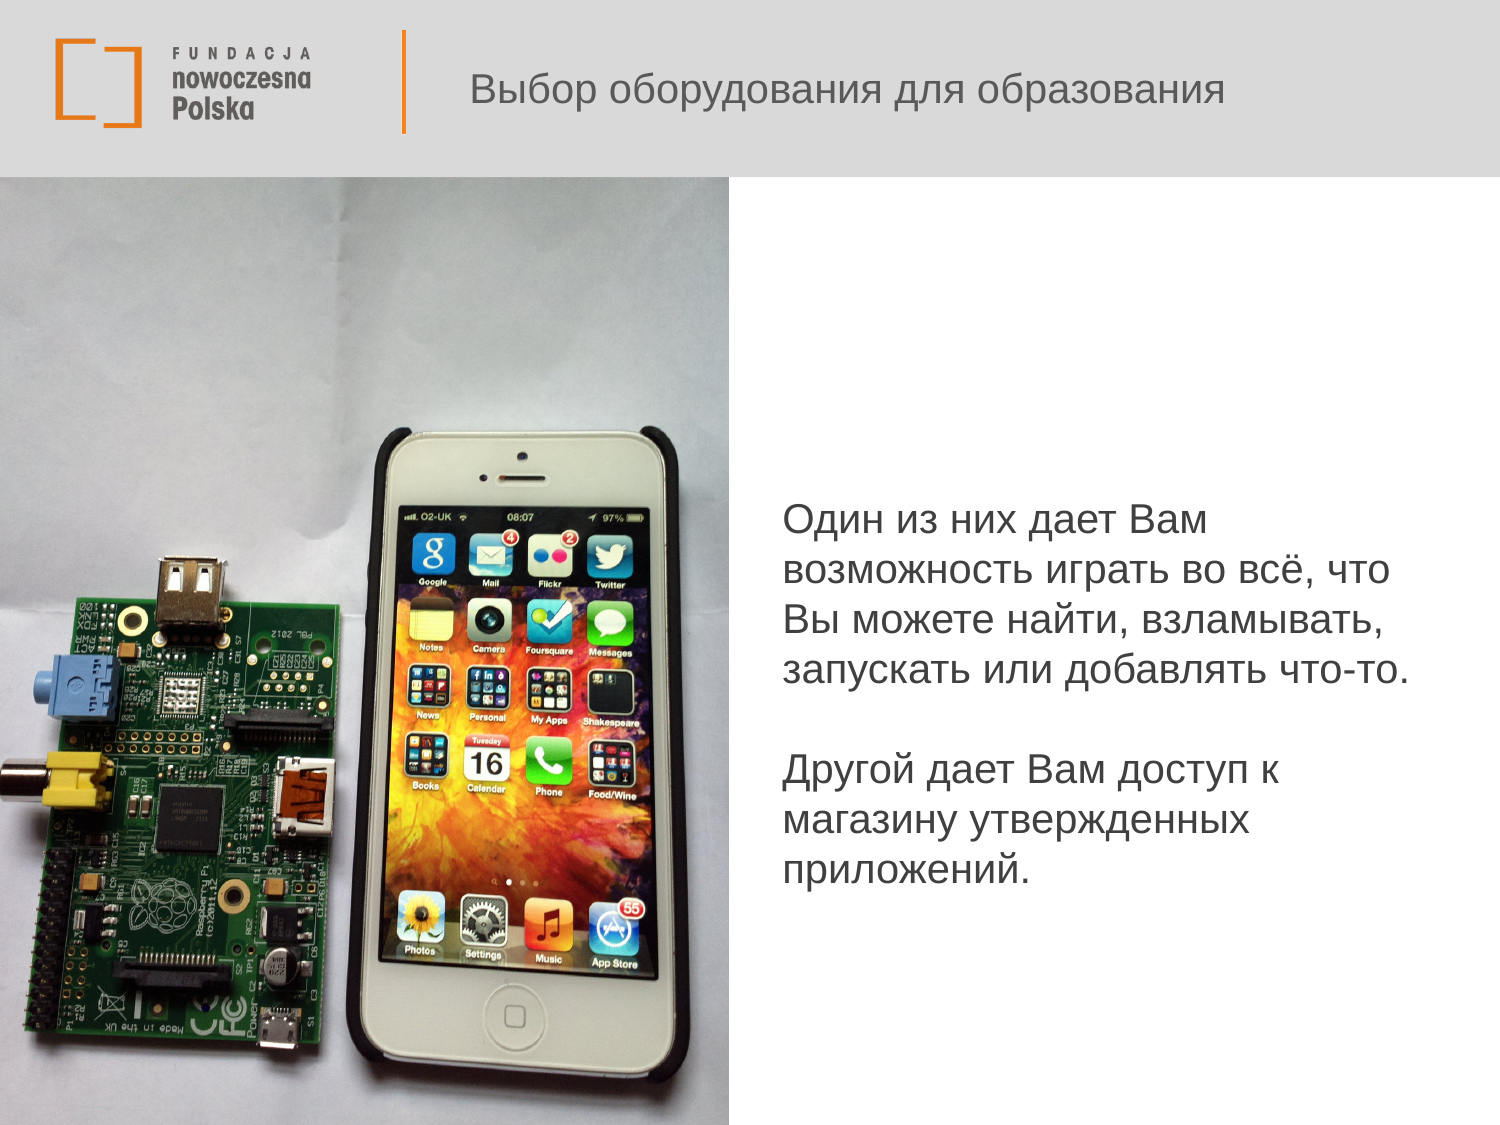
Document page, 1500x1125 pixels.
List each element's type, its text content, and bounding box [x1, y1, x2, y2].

text_box [0, 0, 1500, 178]
text_box Выбор оборудования для образования [454, 54, 1371, 120]
picture [395, 30, 422, 145]
text_box Один из них дает Вам возможность играть во всё, что Вы можете найти, взламывать, запускать или добавлять что-то. Другой дает Вам доступ к магазину утвержденных приложений. [767, 484, 1441, 900]
picture [0, 178, 729, 1125]
picture [53, 30, 313, 140]
